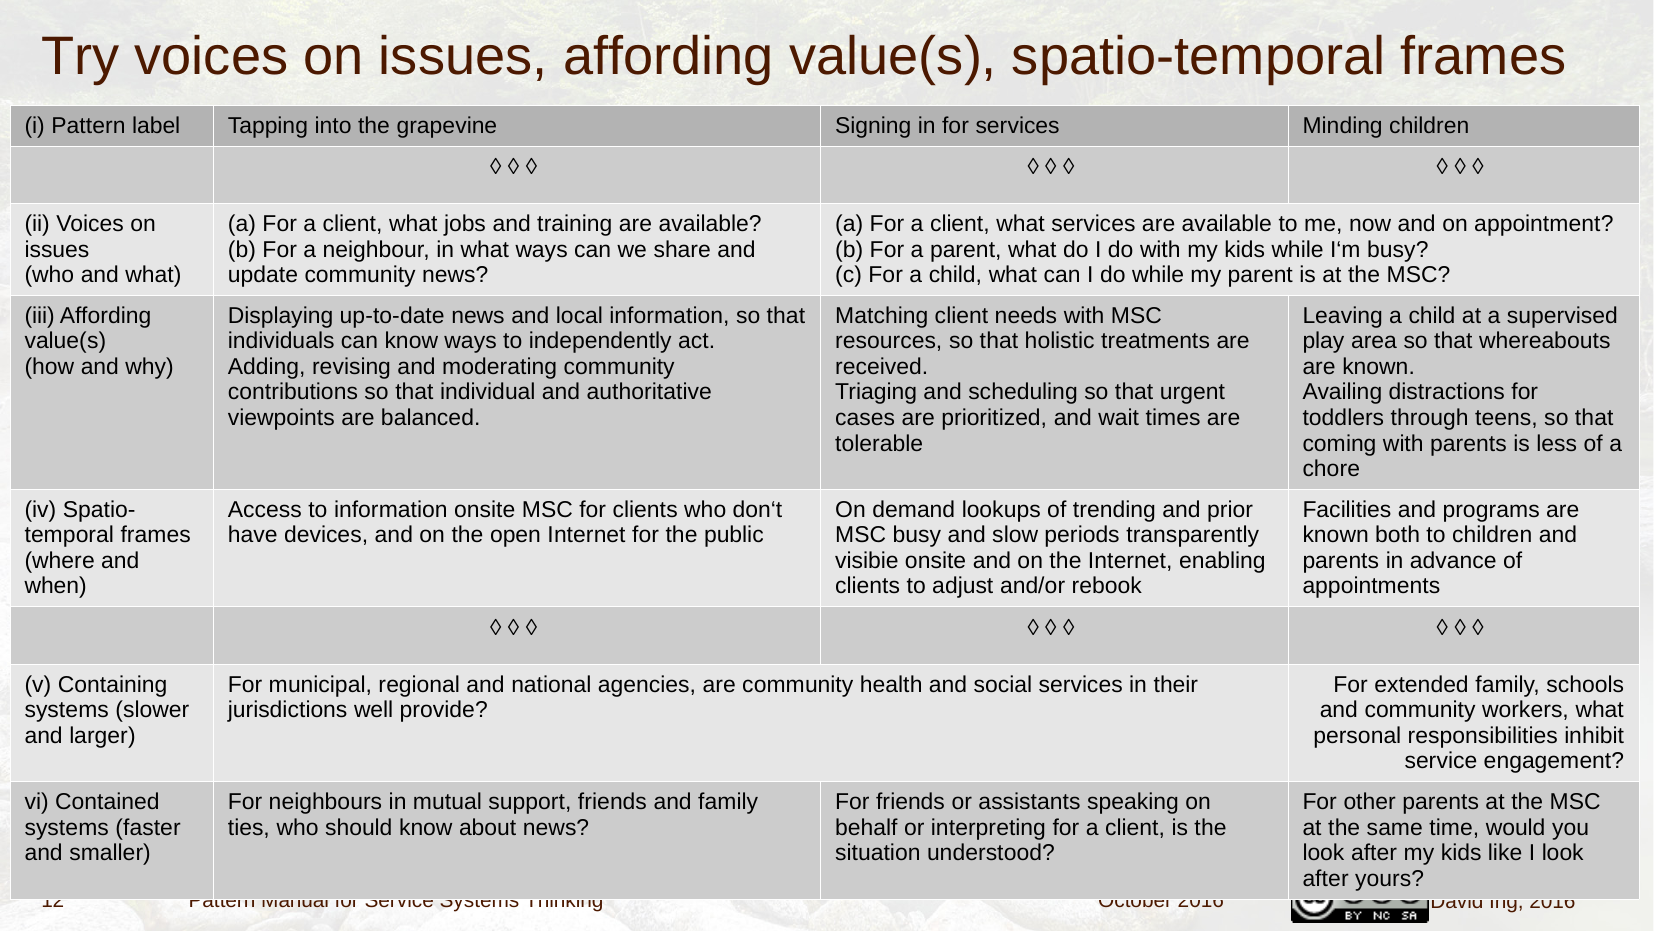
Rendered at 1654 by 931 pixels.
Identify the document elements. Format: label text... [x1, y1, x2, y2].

table_cell ◊ ◊ ◊ [214, 147, 820, 203]
table_cell (iii) Affording value(s) (how and why) [11, 296, 213, 489]
table_cell (v) Containing systems (slower and larger) [11, 665, 213, 781]
table_cell ◊ ◊ ◊ [821, 607, 1288, 664]
table_cell [11, 147, 213, 203]
table_header Signing in for services [821, 106, 1288, 146]
table_cell (ii) Voices on issues (who and what) [11, 204, 213, 295]
table_cell ◊ ◊ ◊ [1289, 607, 1639, 664]
table_cell vi) Contained systems (faster and smaller) [11, 782, 213, 899]
table_cell ◊ ◊ ◊ [1289, 147, 1639, 203]
table_header (i) Pattern label [11, 106, 213, 146]
table_cell On demand lookups of trending and prior MSC busy and slow periods transparently visibie onsite and on the Internet, enabling clients to adjust and/or rebook [821, 490, 1288, 606]
table_cell [11, 607, 213, 664]
table_cell ◊ ◊ ◊ [214, 607, 820, 664]
picture [0, 0, 1654, 931]
table_cell For friends or assistants speaking on behalf or interpreting for a client, is the situation understood? [821, 782, 1288, 899]
table_cell For other parents at the MSC at the same time, would you look after my kids like I look after yours? [1289, 782, 1639, 899]
table_cell For municipal, regional and national agencies, are community health and social services in their jurisdictions well provide? [214, 665, 1288, 781]
table_cell Facilities and programs are known both to children and parents in advance of appointments [1289, 490, 1639, 606]
table_header Tapping into the grapevine [214, 106, 820, 146]
table_cell For neighbours in mutual support, friends and family ties, who should know about news? [214, 782, 820, 899]
title Try voices on issues, affording value(s), spatio-temporal frames [41, 30, 1613, 105]
table_cell (a) For a client, what jobs and training are available? (b) For a neighbour, in what ways can we share and update community news? [214, 204, 820, 295]
table_cell (iv) Spatio-temporal frames (where and when) [11, 490, 213, 606]
table_header Minding children [1289, 106, 1639, 146]
table_cell For extended family, schools and community workers, what personal responsibilities inhibit service engagement? [1289, 665, 1639, 781]
table_cell Displaying up-to-date news and local information, so that individuals can know ways to independently act. Adding, revising and moderating community contributions so that individual and authoritative viewpoints are balanced. [214, 296, 820, 489]
table_cell Access to information onsite MSC for clients who don‘t have devices, and on the open Internet for the public [214, 490, 820, 606]
table_cell (a) For a client, what services are available to me, now and on appointment? (b) For a parent, what do I do with my kids while I‘m busy? (c) For a child, what can I do while my parent is at the MSC? [821, 204, 1639, 295]
table_cell Matching client needs with MSC resources, so that holistic treatments are received. Triaging and scheduling so that urgent cases are prioritized, and wait times are tolerable [821, 296, 1288, 489]
table_cell Leaving a child at a supervised play area so that whereabouts are known. Availing distractions for toddlers through teens, so that coming with parents is less of a chore [1289, 296, 1639, 489]
table_cell ◊ ◊ ◊ [821, 147, 1288, 203]
